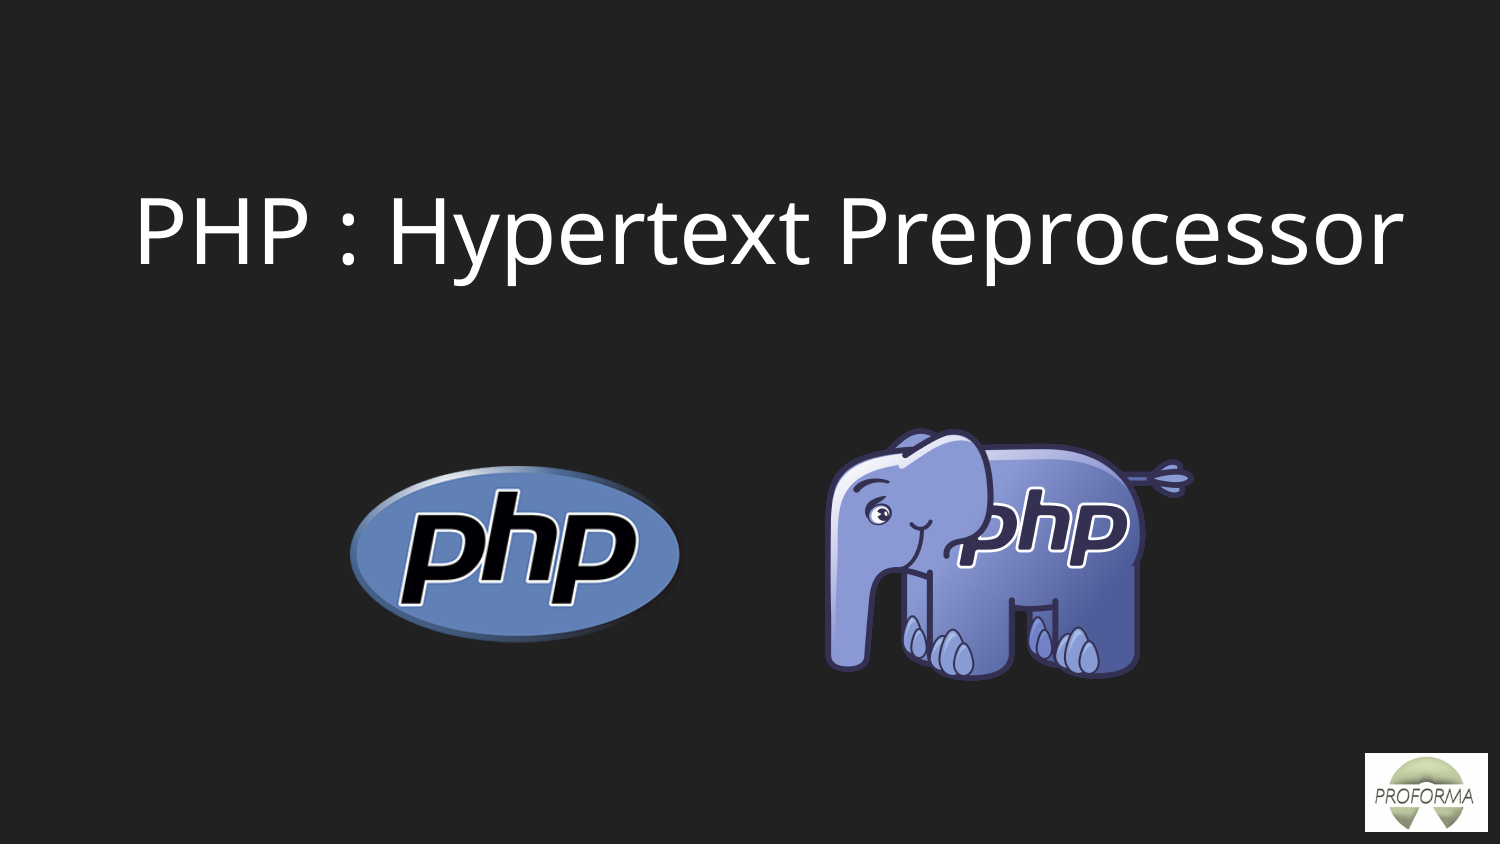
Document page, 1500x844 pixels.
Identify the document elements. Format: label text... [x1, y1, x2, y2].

picture [825, 428, 1194, 681]
title PHP : Hypertext Preprocessor [79, 149, 1461, 308]
picture [1365, 753, 1488, 832]
picture [350, 466, 686, 643]
